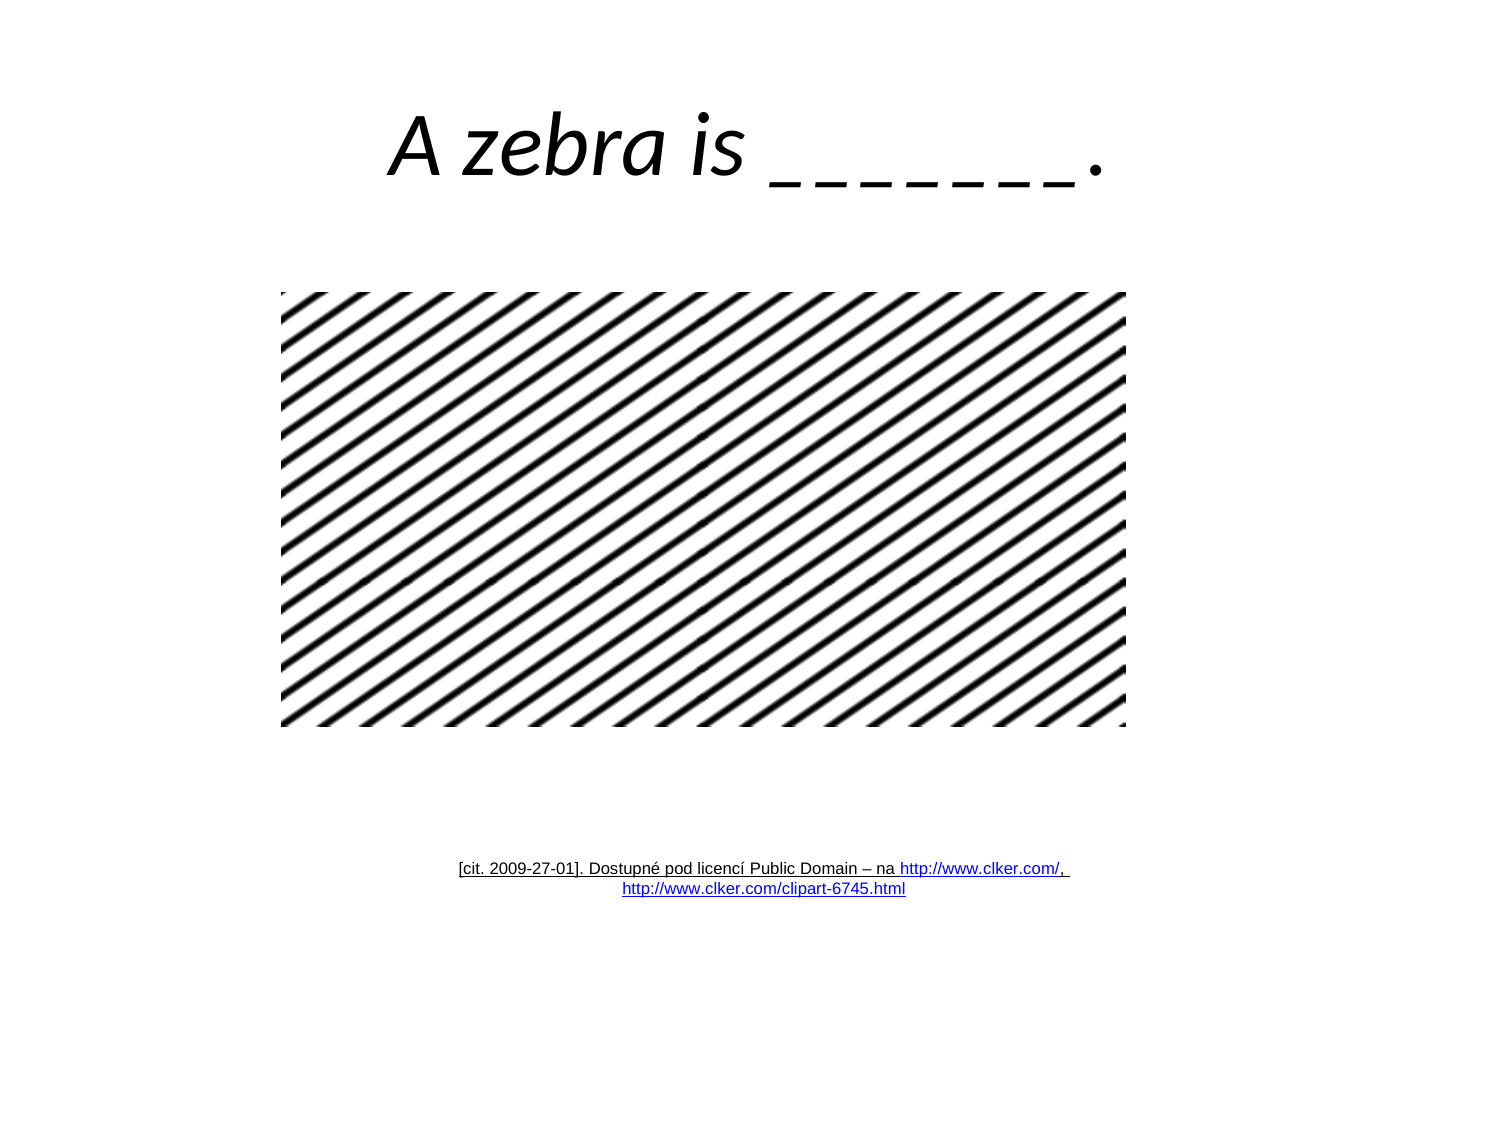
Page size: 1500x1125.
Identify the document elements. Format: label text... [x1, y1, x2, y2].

title A zebra is _______. [75, 45, 1426, 233]
text_box [281, 292, 1126, 727]
text_box [cit. 2009-27-01]. Dostupné pod licencí Public Domain – na http://www.clker.com/, http://www.clker.com/clipart-6745.html [433, 850, 1095, 926]
